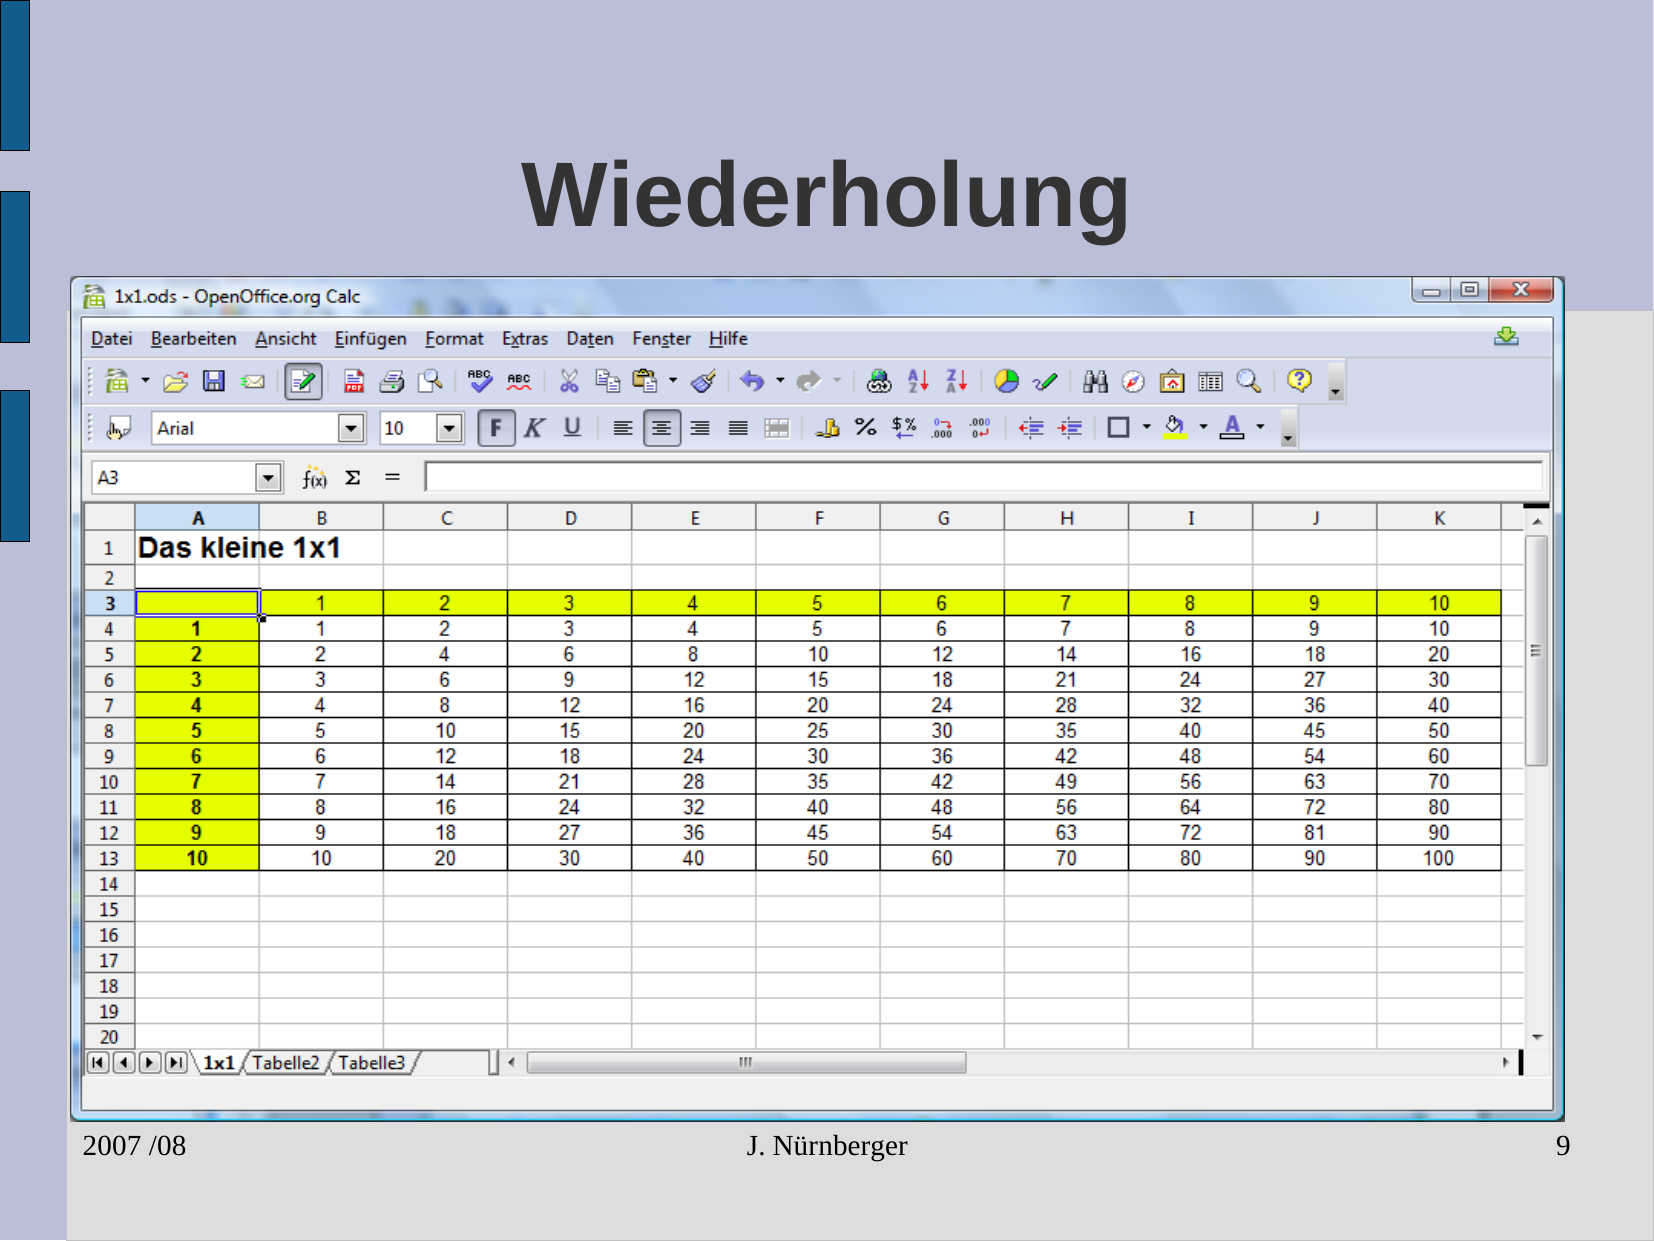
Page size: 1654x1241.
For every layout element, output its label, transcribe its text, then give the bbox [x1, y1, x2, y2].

title Wiederholung [121, 98, 1534, 276]
picture [70, 276, 1565, 1123]
